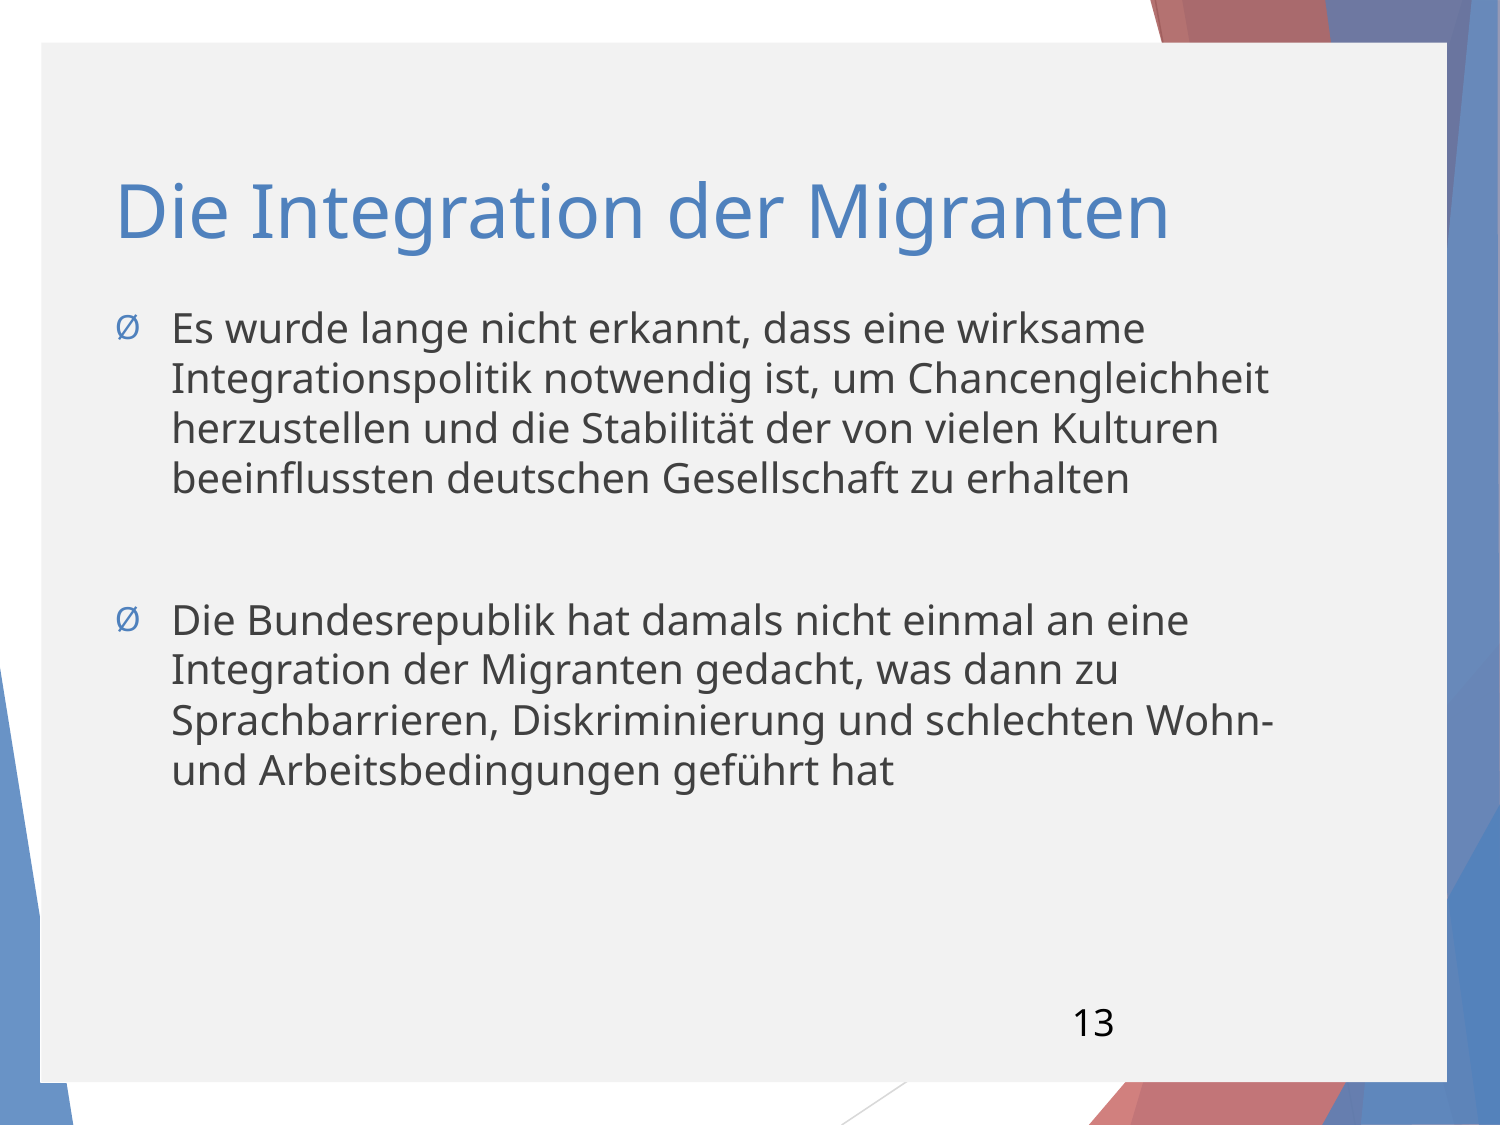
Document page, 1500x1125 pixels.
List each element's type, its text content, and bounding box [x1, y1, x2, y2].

list Es wurde lange nicht erkannt, dass eine wirksame Integrationspolitik notwendig ist, um Chancengleichheit herzustellen und die Stabilität der von vielen Kulturen beeinflussten deutschen Gesellschaft zu erhalten Die Bundesrepublik hat damals nicht einmal an eine Integration der Migranten gedacht, was dann zu Sprachbarrieren, Diskriminierung und schlechten Wohn- und Arbeitsbedingungen geführt hat [100, 223, 1313, 1054]
slide_number <Nummer> [1057, 991, 1142, 1051]
title Die Integration der Migranten [100, 66, 1461, 254]
